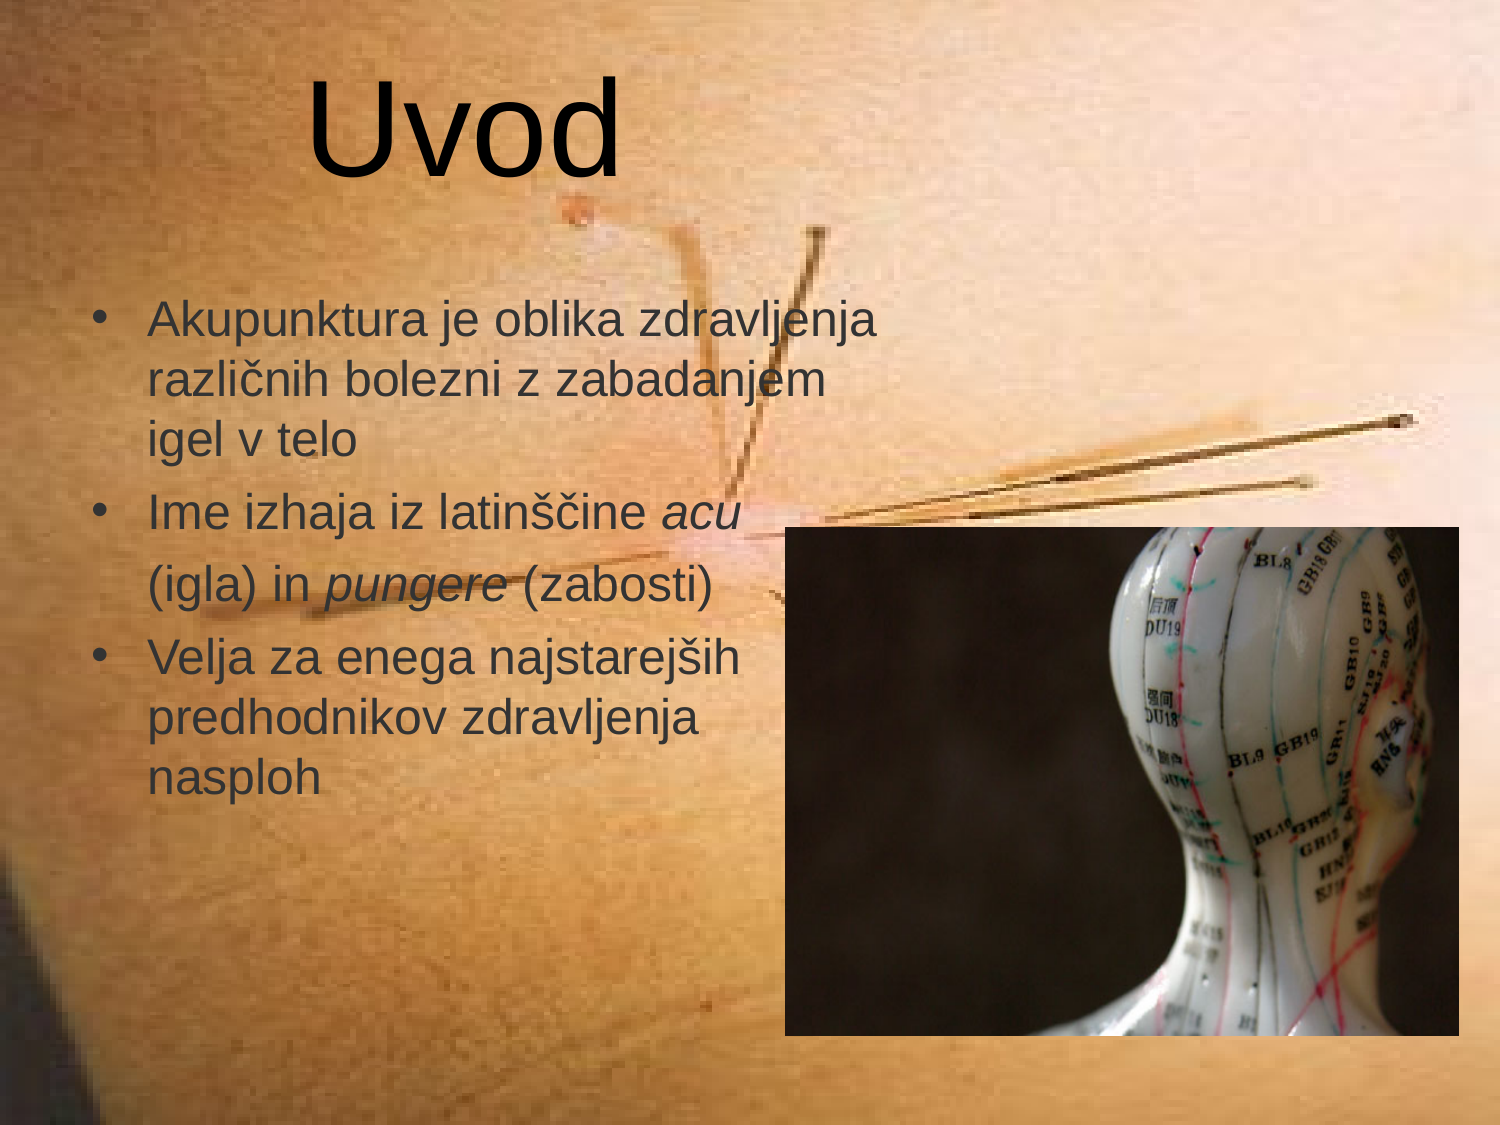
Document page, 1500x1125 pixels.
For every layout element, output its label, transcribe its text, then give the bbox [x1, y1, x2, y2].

text_box Uvod [289, 31, 1022, 212]
list Akupunktura je oblika zdravljenja različnih bolezni z zabadanjem igel v telo Ime izhaja iz latinščine acu (igla) in pungere (zabosti) Velja za enega najstarejših predhodnikov zdravljenja nasploh [76, 278, 894, 1012]
picture [0, 0, 1500, 1125]
